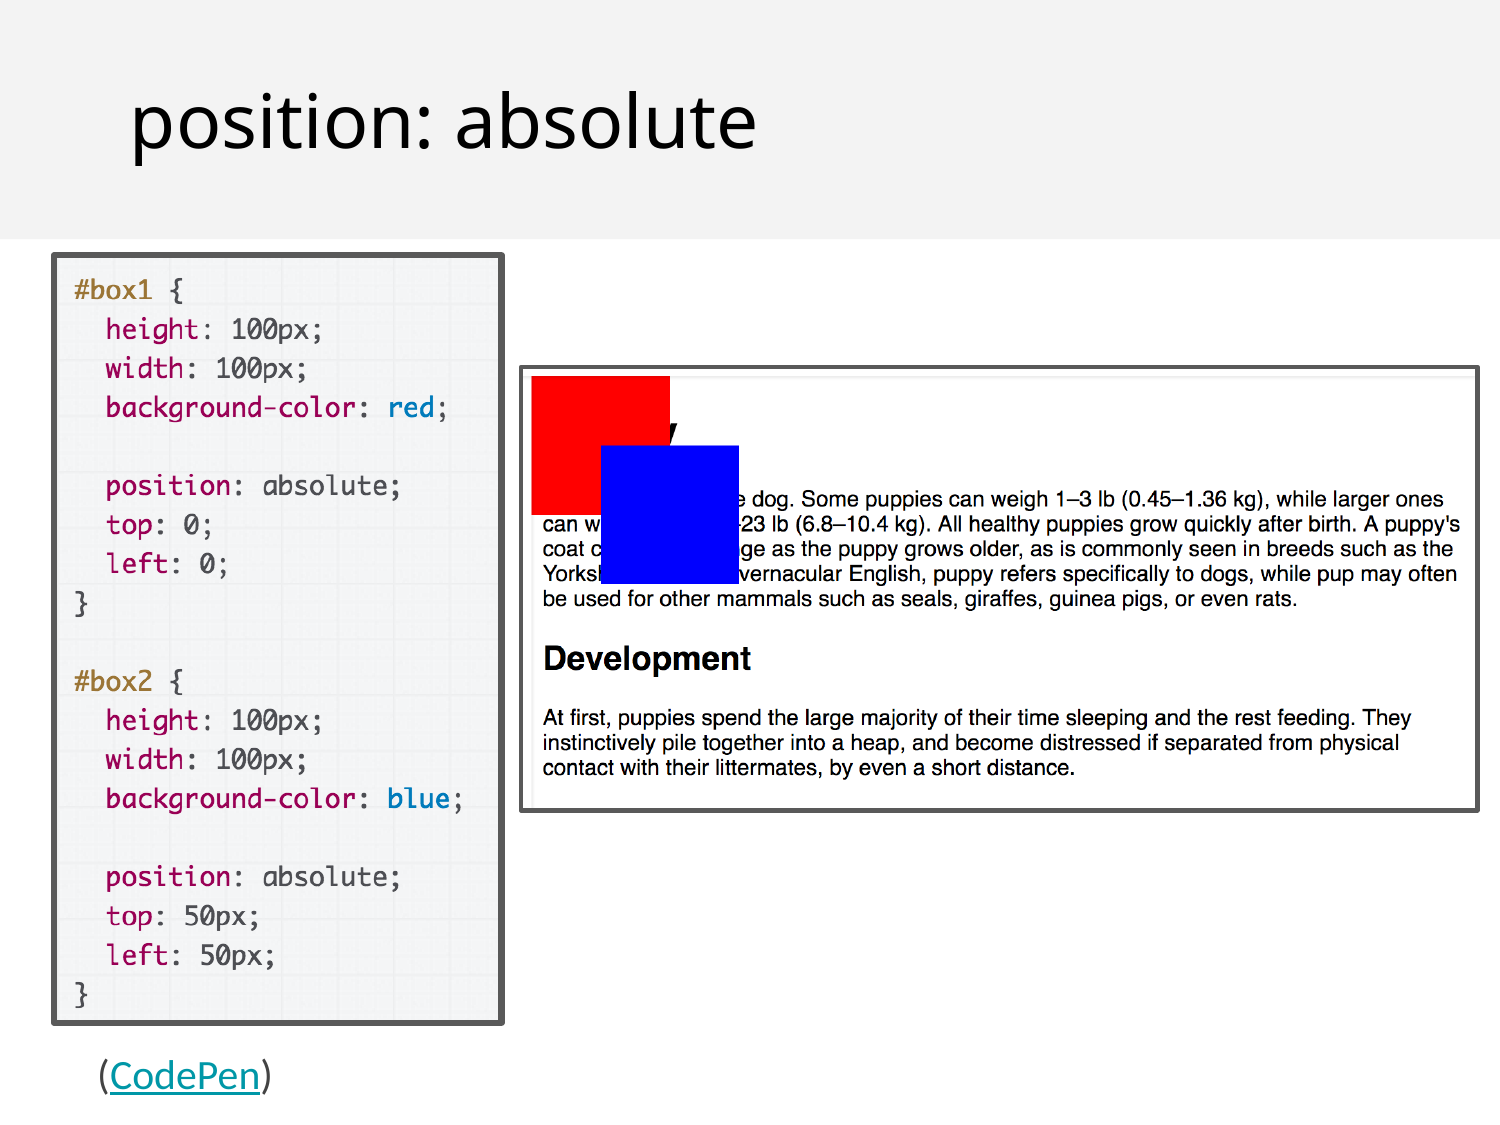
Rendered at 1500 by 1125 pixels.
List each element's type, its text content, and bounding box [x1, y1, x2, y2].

list (CodePen) [82, 1026, 325, 1125]
picture [523, 369, 1475, 808]
picture [57, 258, 499, 1020]
title position: absolute [115, 59, 1359, 185]
